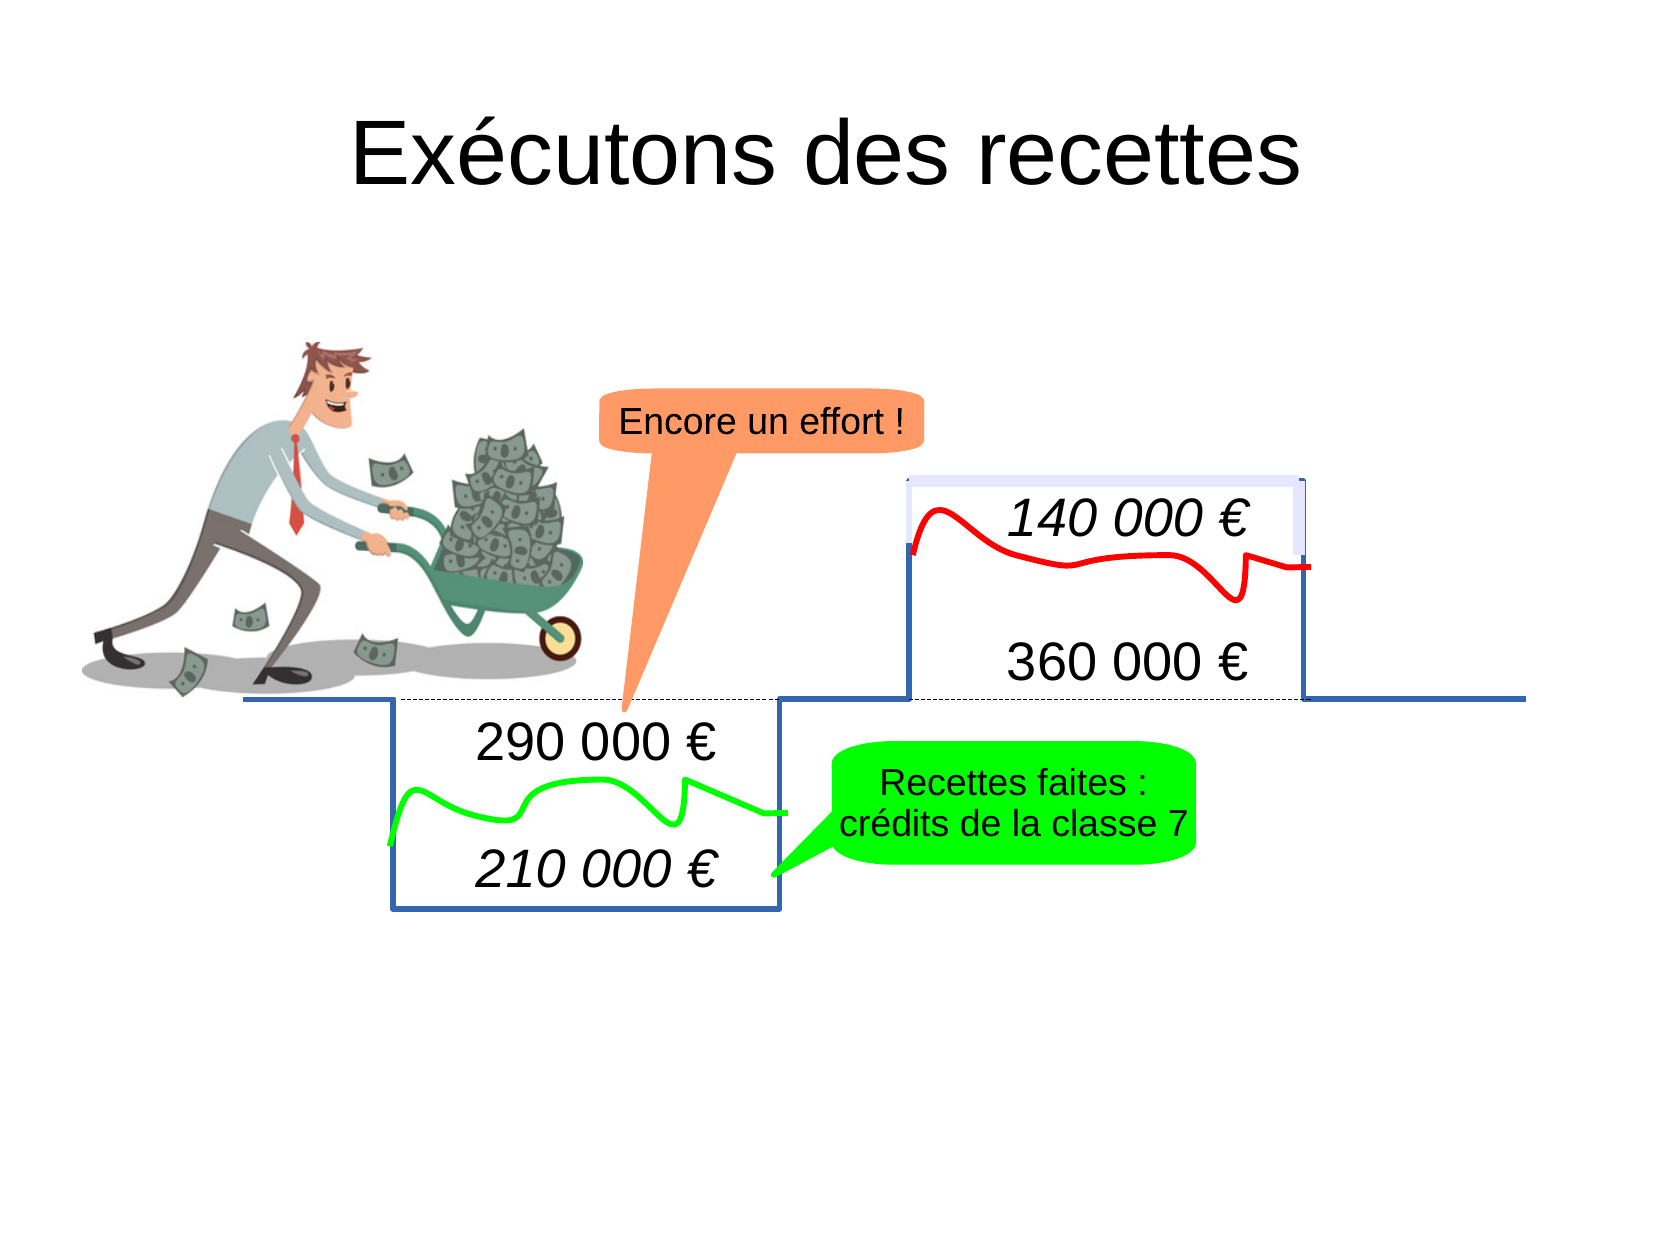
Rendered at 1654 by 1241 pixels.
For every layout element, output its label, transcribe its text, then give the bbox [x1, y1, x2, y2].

text_box 290 000 € [460, 704, 745, 780]
text_box 140 000 € [992, 487, 1276, 556]
title Exécutons des recettes [82, 49, 1571, 257]
text_box 210 000 € [460, 831, 745, 907]
picture [82, 342, 583, 697]
text_box Encore un effort ! [602, 391, 922, 710]
text_box 360 000 € [992, 623, 1276, 700]
text_box Recettes faites : crédits de la classe 7 [773, 744, 1194, 875]
